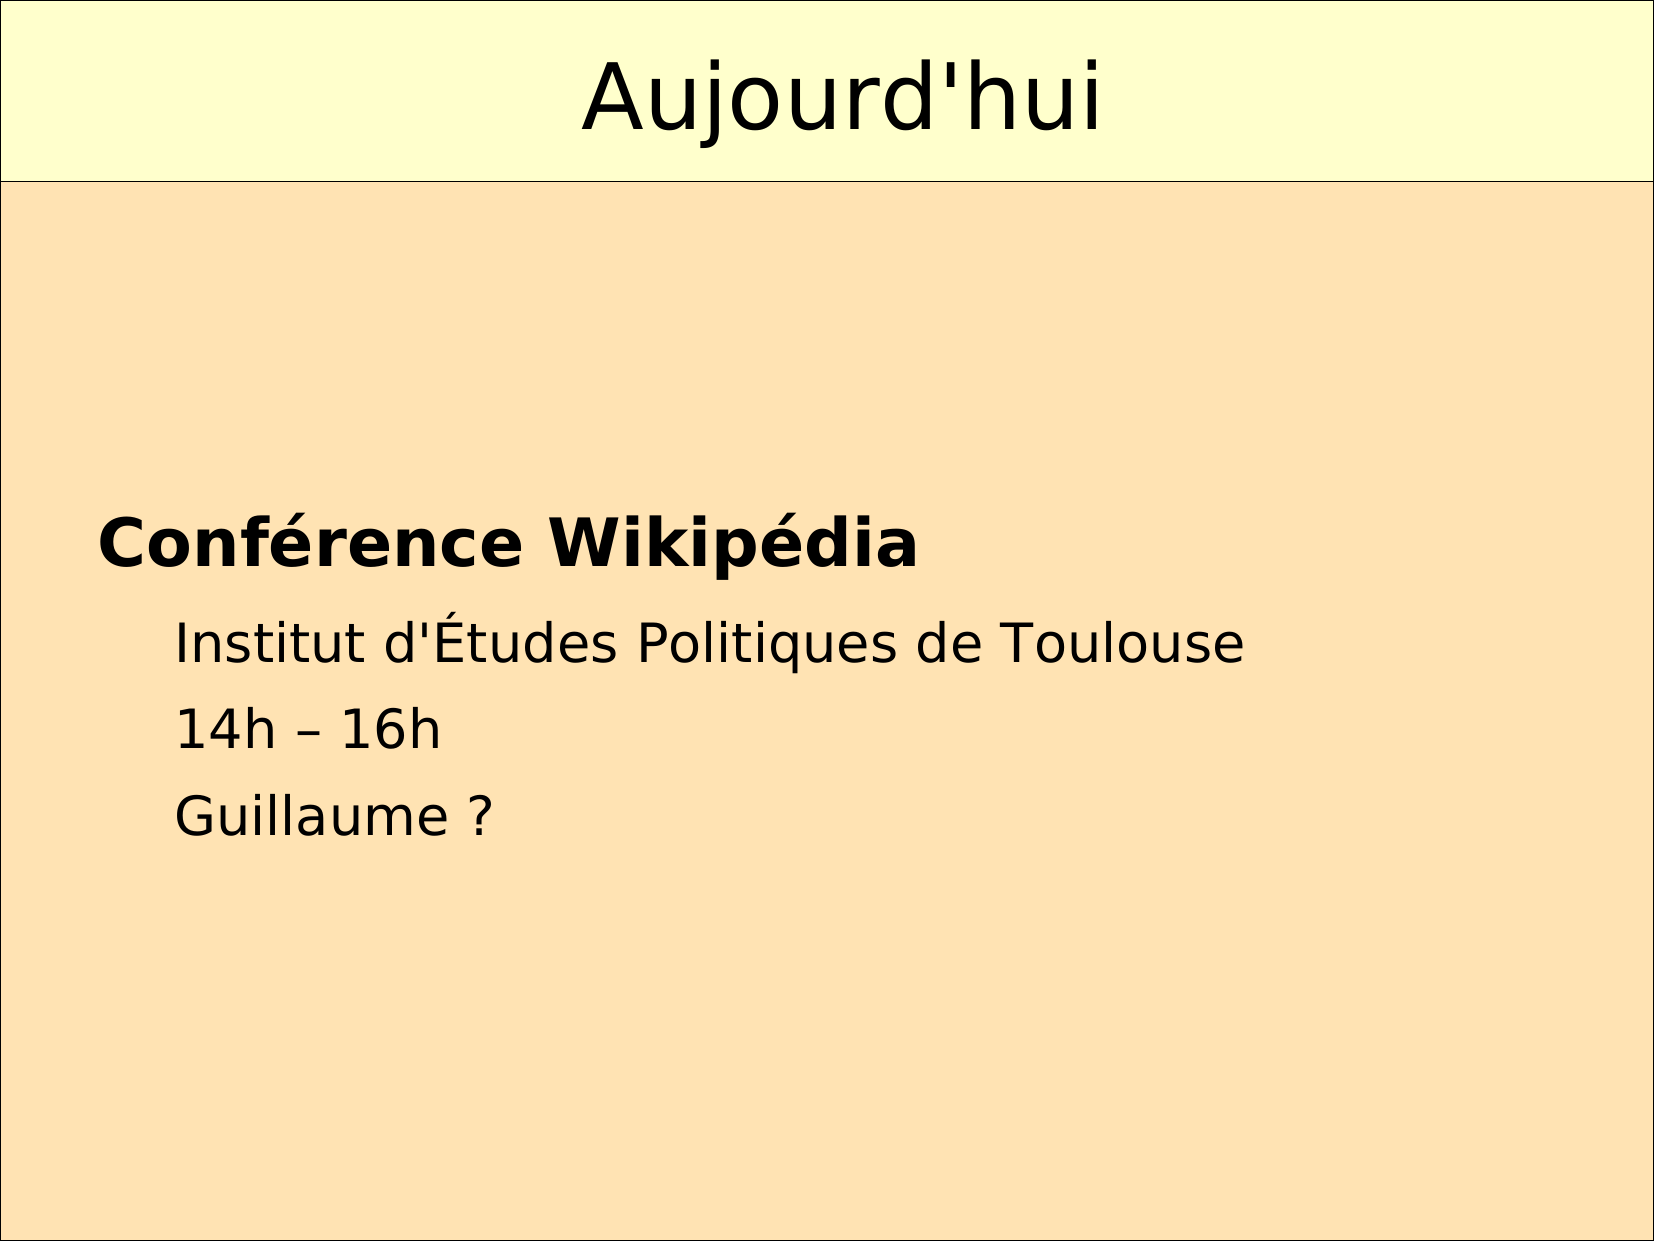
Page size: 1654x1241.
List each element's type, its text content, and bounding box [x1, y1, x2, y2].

title Aujourd'hui [135, 37, 1552, 158]
list Conférence Wikipédia Institut d'Études Politiques de Toulouse 14h – 16h Guillaume ? [80, 504, 1569, 849]
